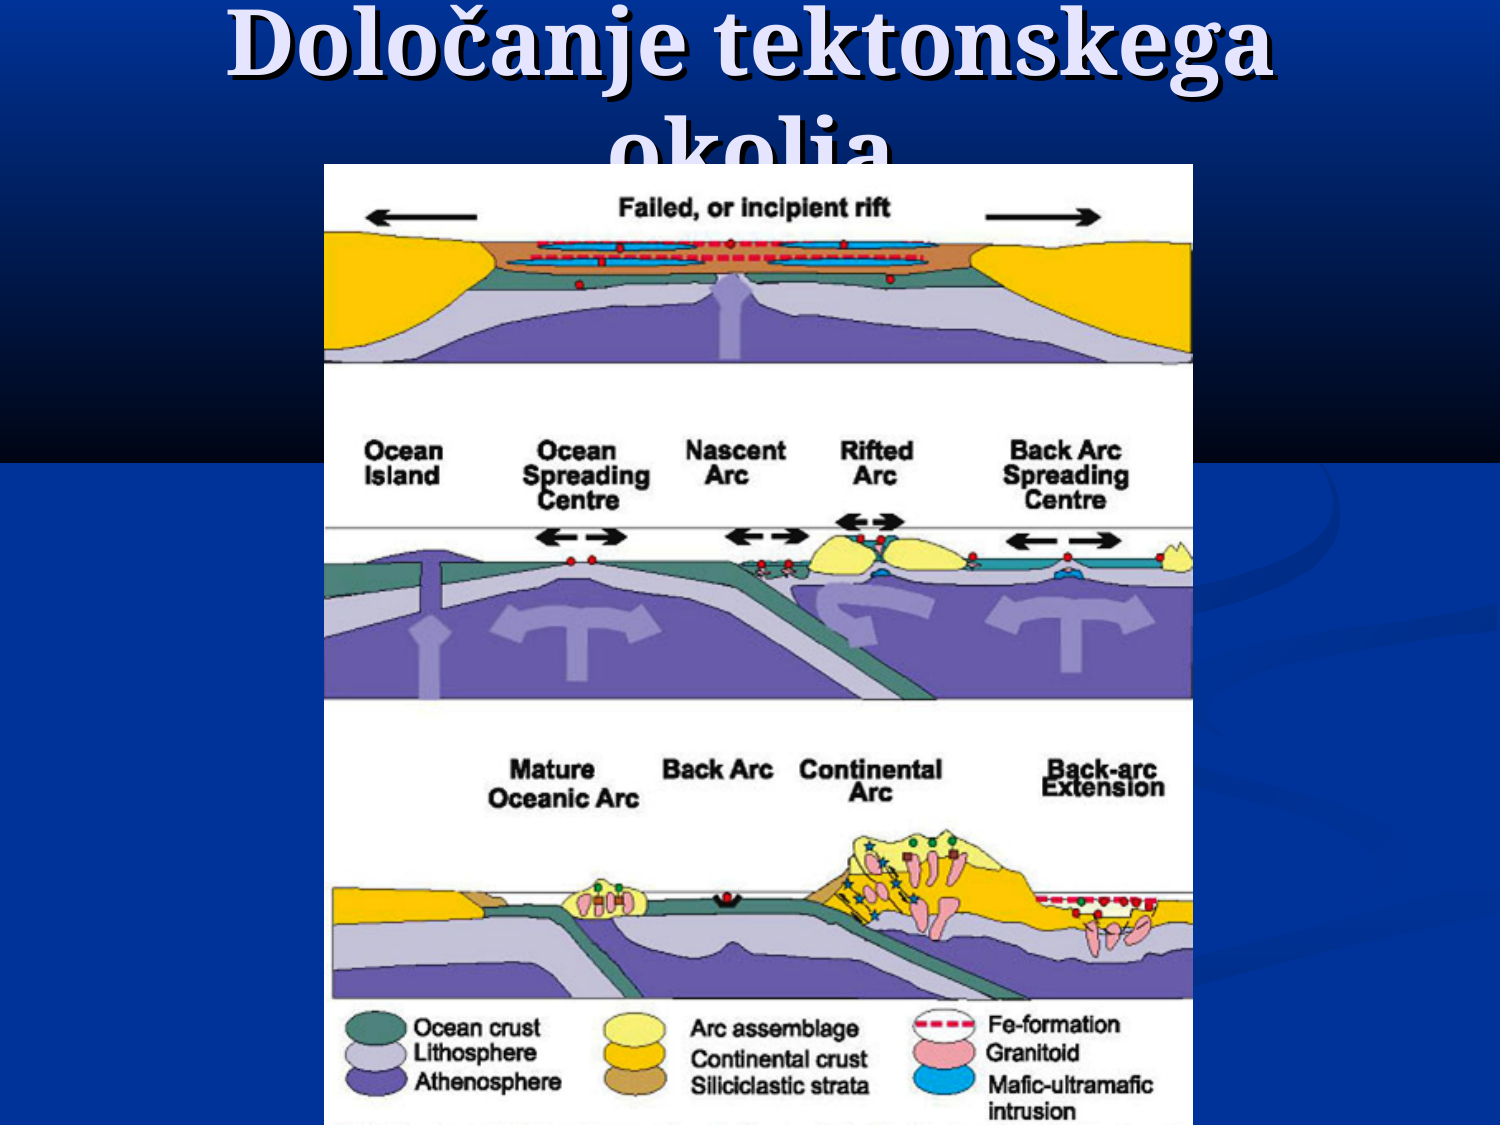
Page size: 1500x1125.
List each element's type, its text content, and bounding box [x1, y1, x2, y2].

title Določanje tektonskega okolja [76, 0, 1427, 188]
picture [324, 164, 1193, 1125]
